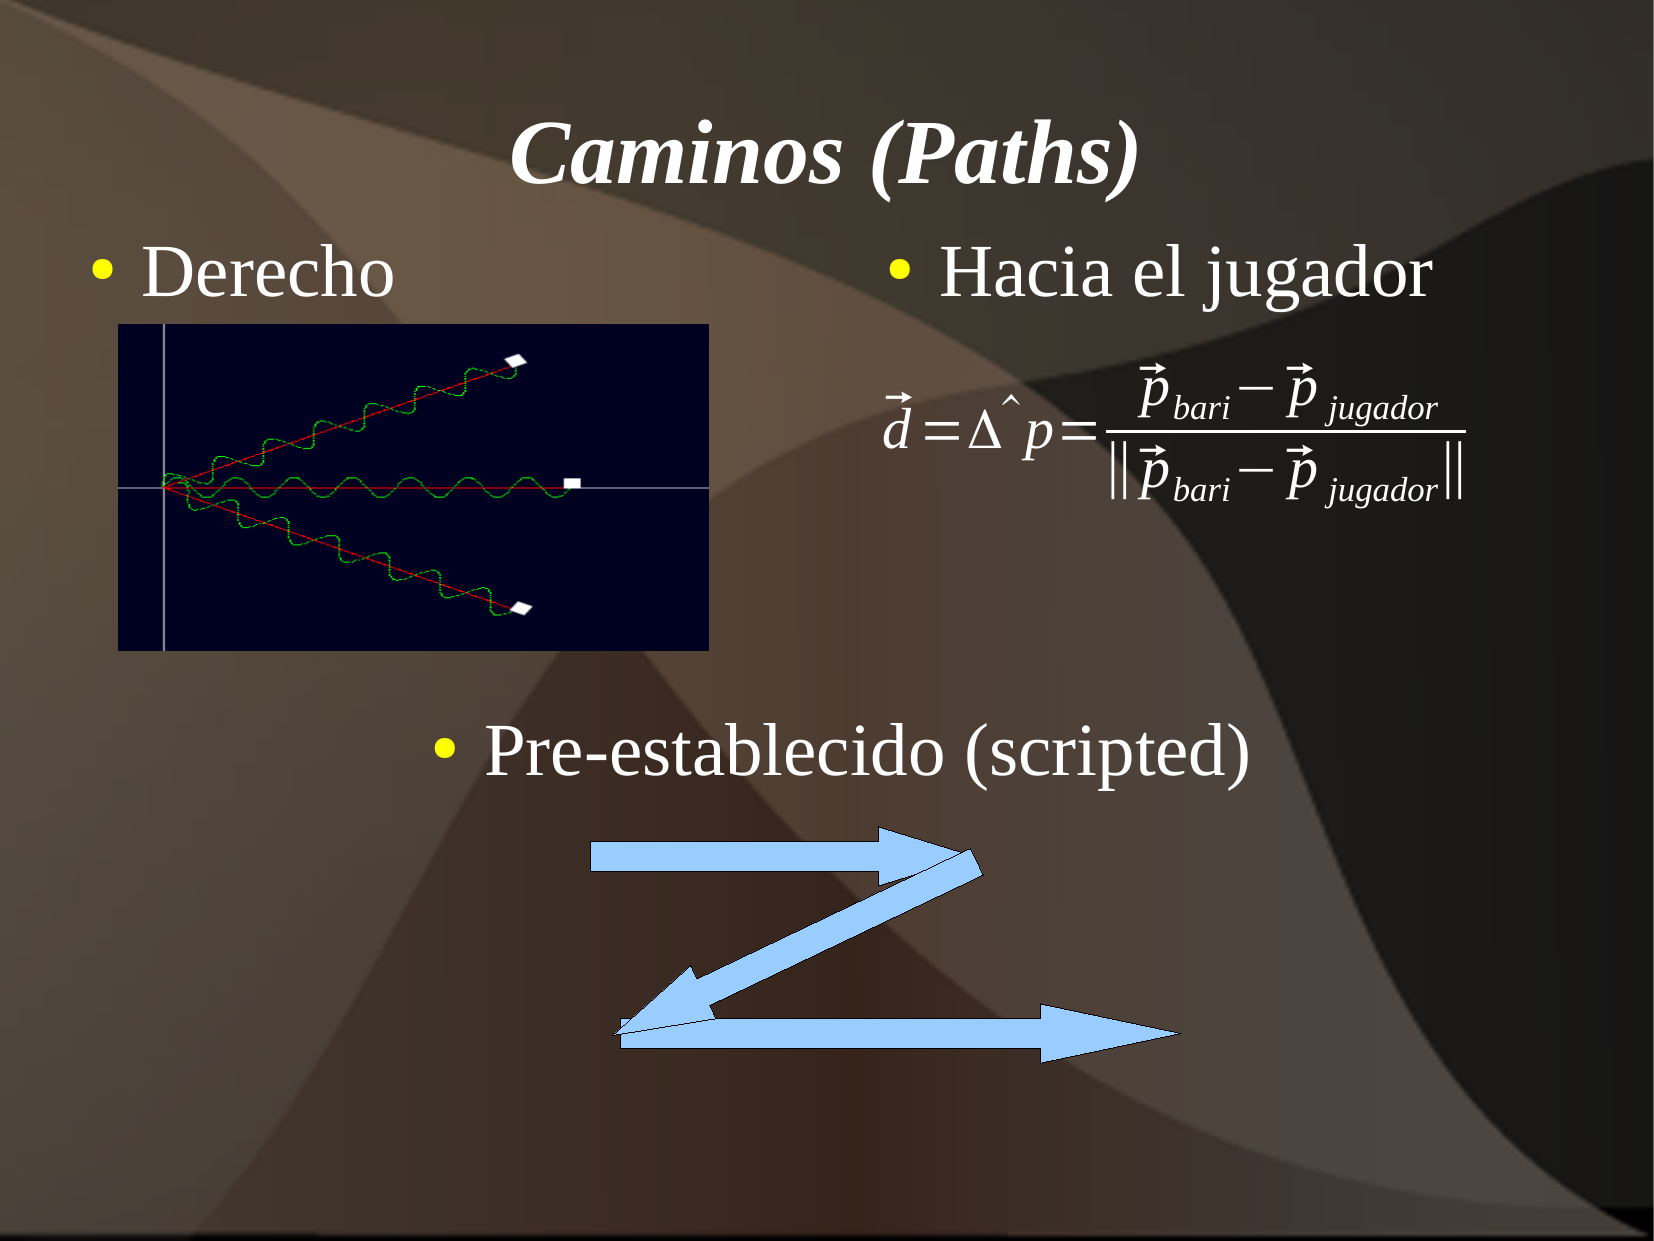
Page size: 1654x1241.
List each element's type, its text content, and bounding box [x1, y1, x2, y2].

text_box [590, 826, 984, 1036]
chart [874, 354, 1477, 511]
list Derecho [71, 229, 798, 621]
title Caminos (Paths) [82, 49, 1571, 257]
list Pre-establecido (scripted) [413, 708, 1300, 1100]
picture [0, 0, 1654, 1241]
list Hacia el jugador [868, 229, 1595, 621]
